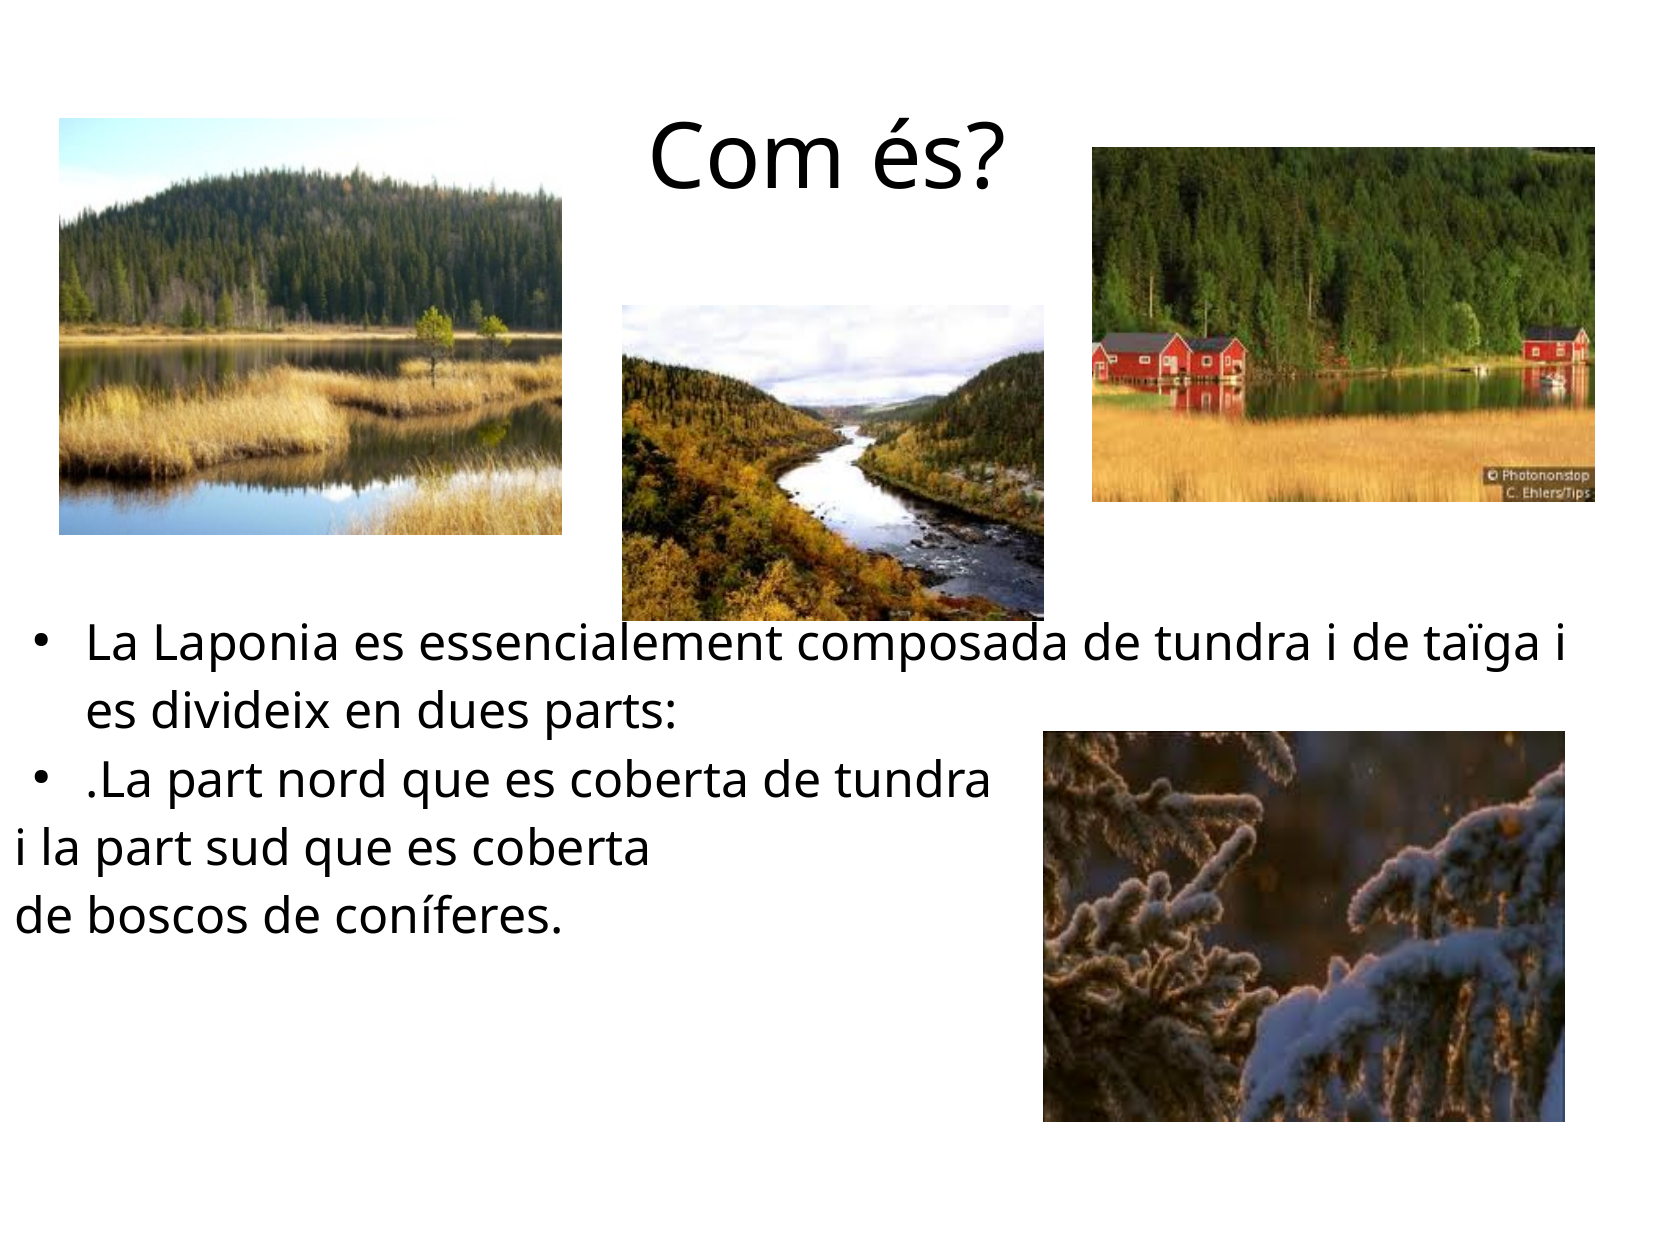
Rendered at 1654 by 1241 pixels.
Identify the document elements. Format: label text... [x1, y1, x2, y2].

picture [1043, 940, 1565, 1123]
text_box La Laponia es essencialement composada de tundra i de taïga i es divideix en dues parts: .La part nord que es coberta de tundra i la part sud que es coberta de boscos de coníferes. [0, 531, 1595, 940]
picture [1092, 147, 1595, 502]
picture [59, 118, 562, 531]
title Com és? [82, 49, 1571, 257]
picture [622, 305, 1044, 531]
